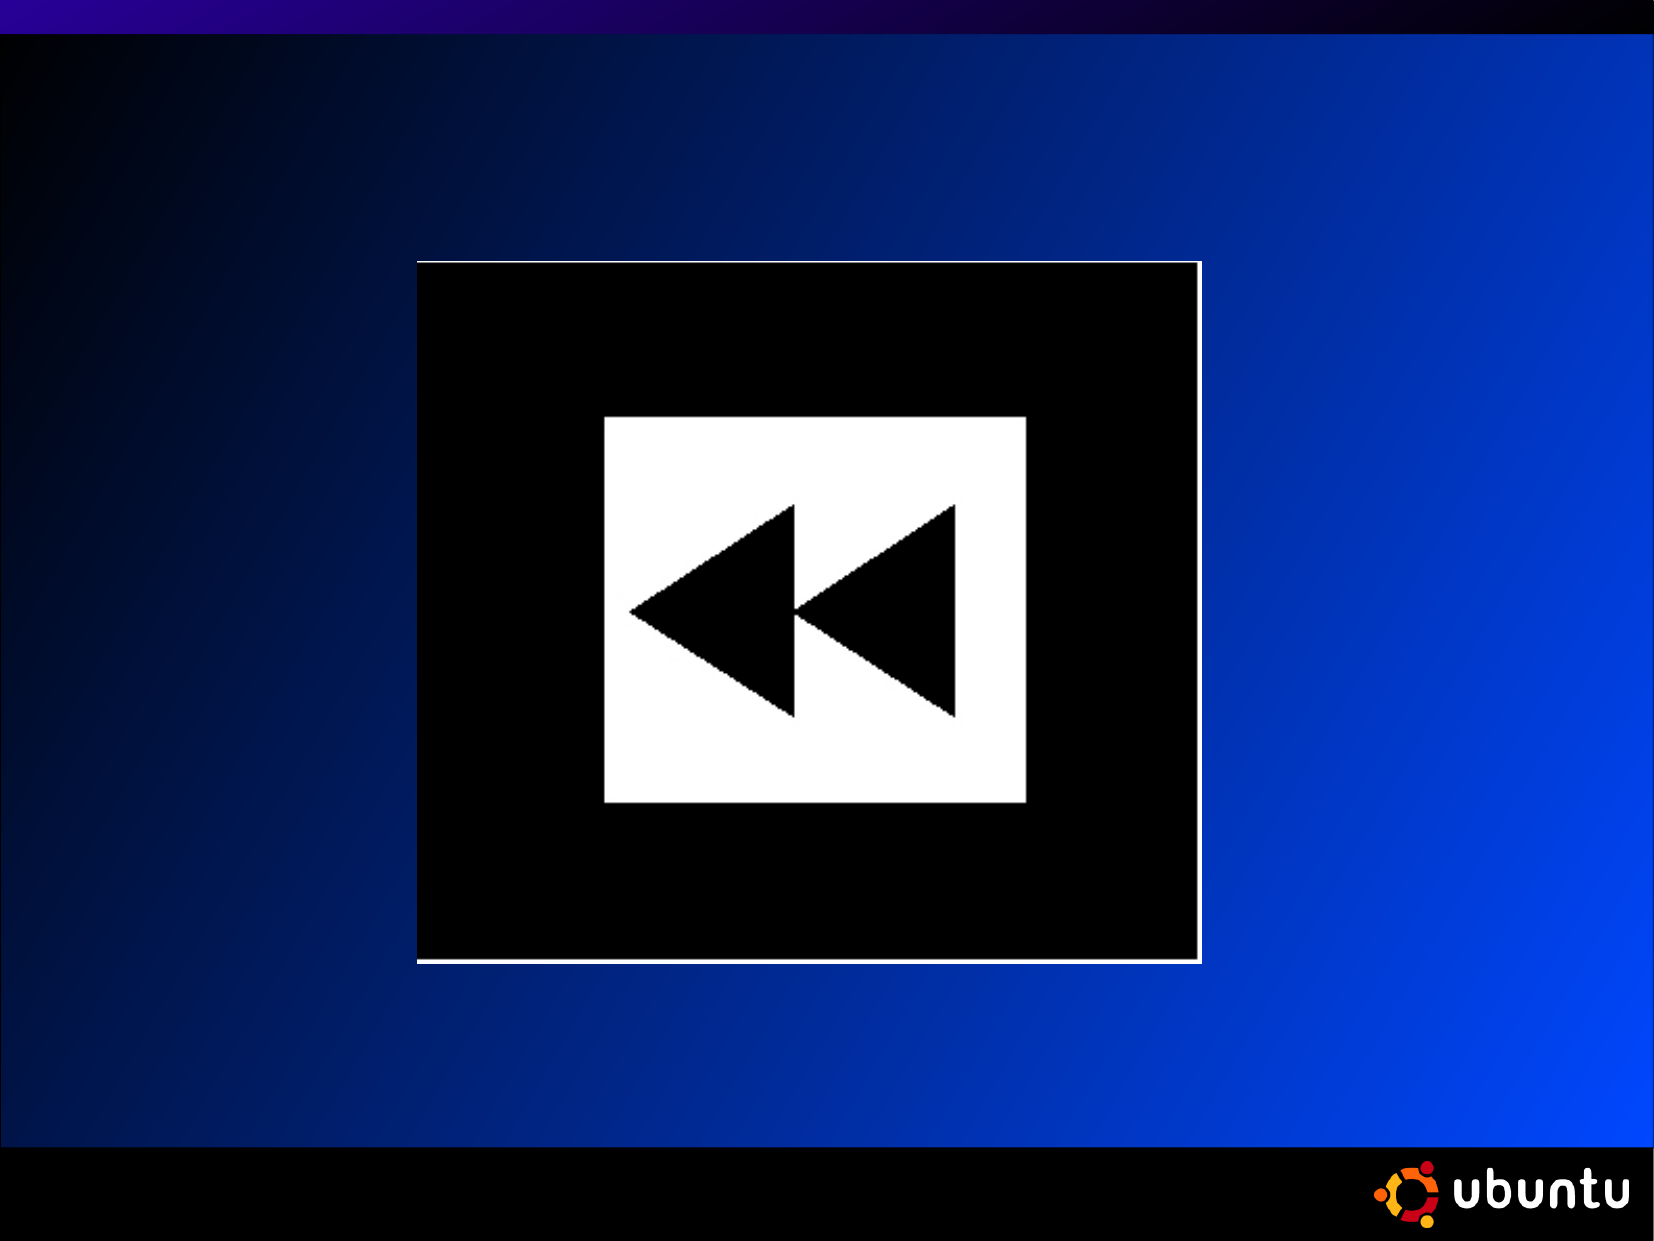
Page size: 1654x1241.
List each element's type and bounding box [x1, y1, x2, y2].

picture [417, 261, 1202, 964]
picture [1374, 1161, 1629, 1228]
text_box [0, 0, 1654, 1241]
